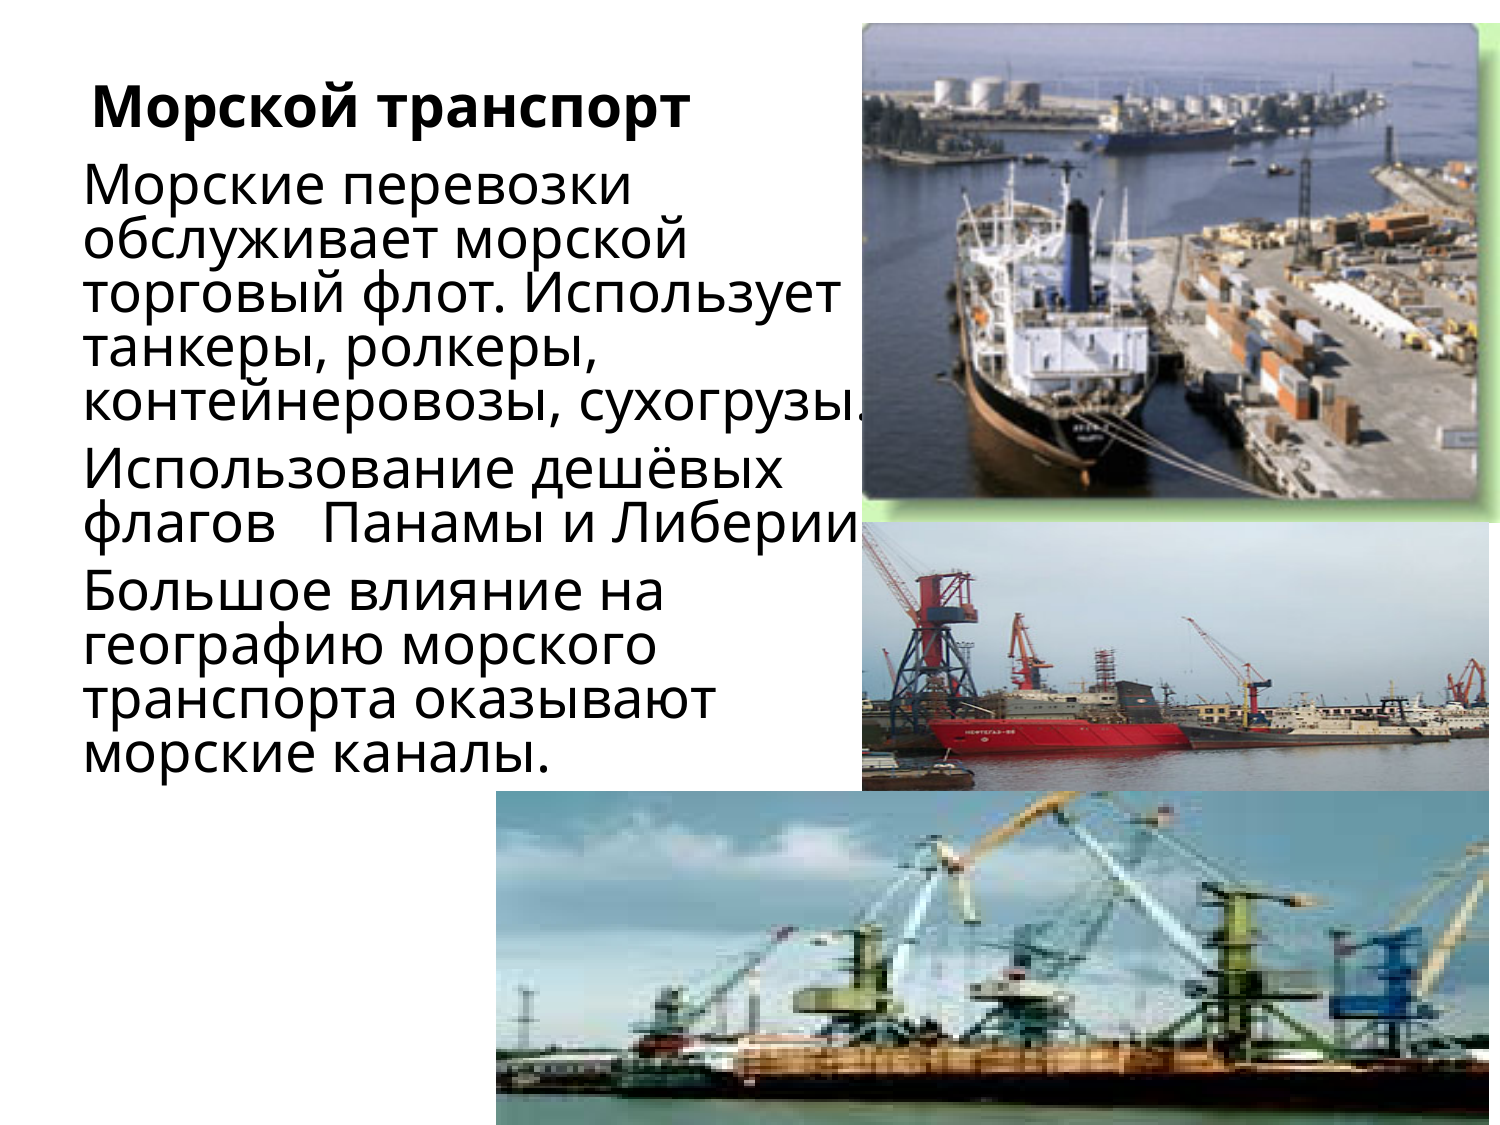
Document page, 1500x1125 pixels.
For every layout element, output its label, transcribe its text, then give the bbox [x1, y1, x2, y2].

title Морской транспорт [75, 45, 862, 163]
list Морские перевозки обслуживает морской торговый флот. Использует танкеры, ролкеры, контейнеровозы, сухогрузы. Использование дешёвых флагов Панамы и Либерии. Большое влияние на географию морского транспорта оказывают морские каналы. [0, 153, 862, 1029]
picture [496, 23, 1500, 1125]
